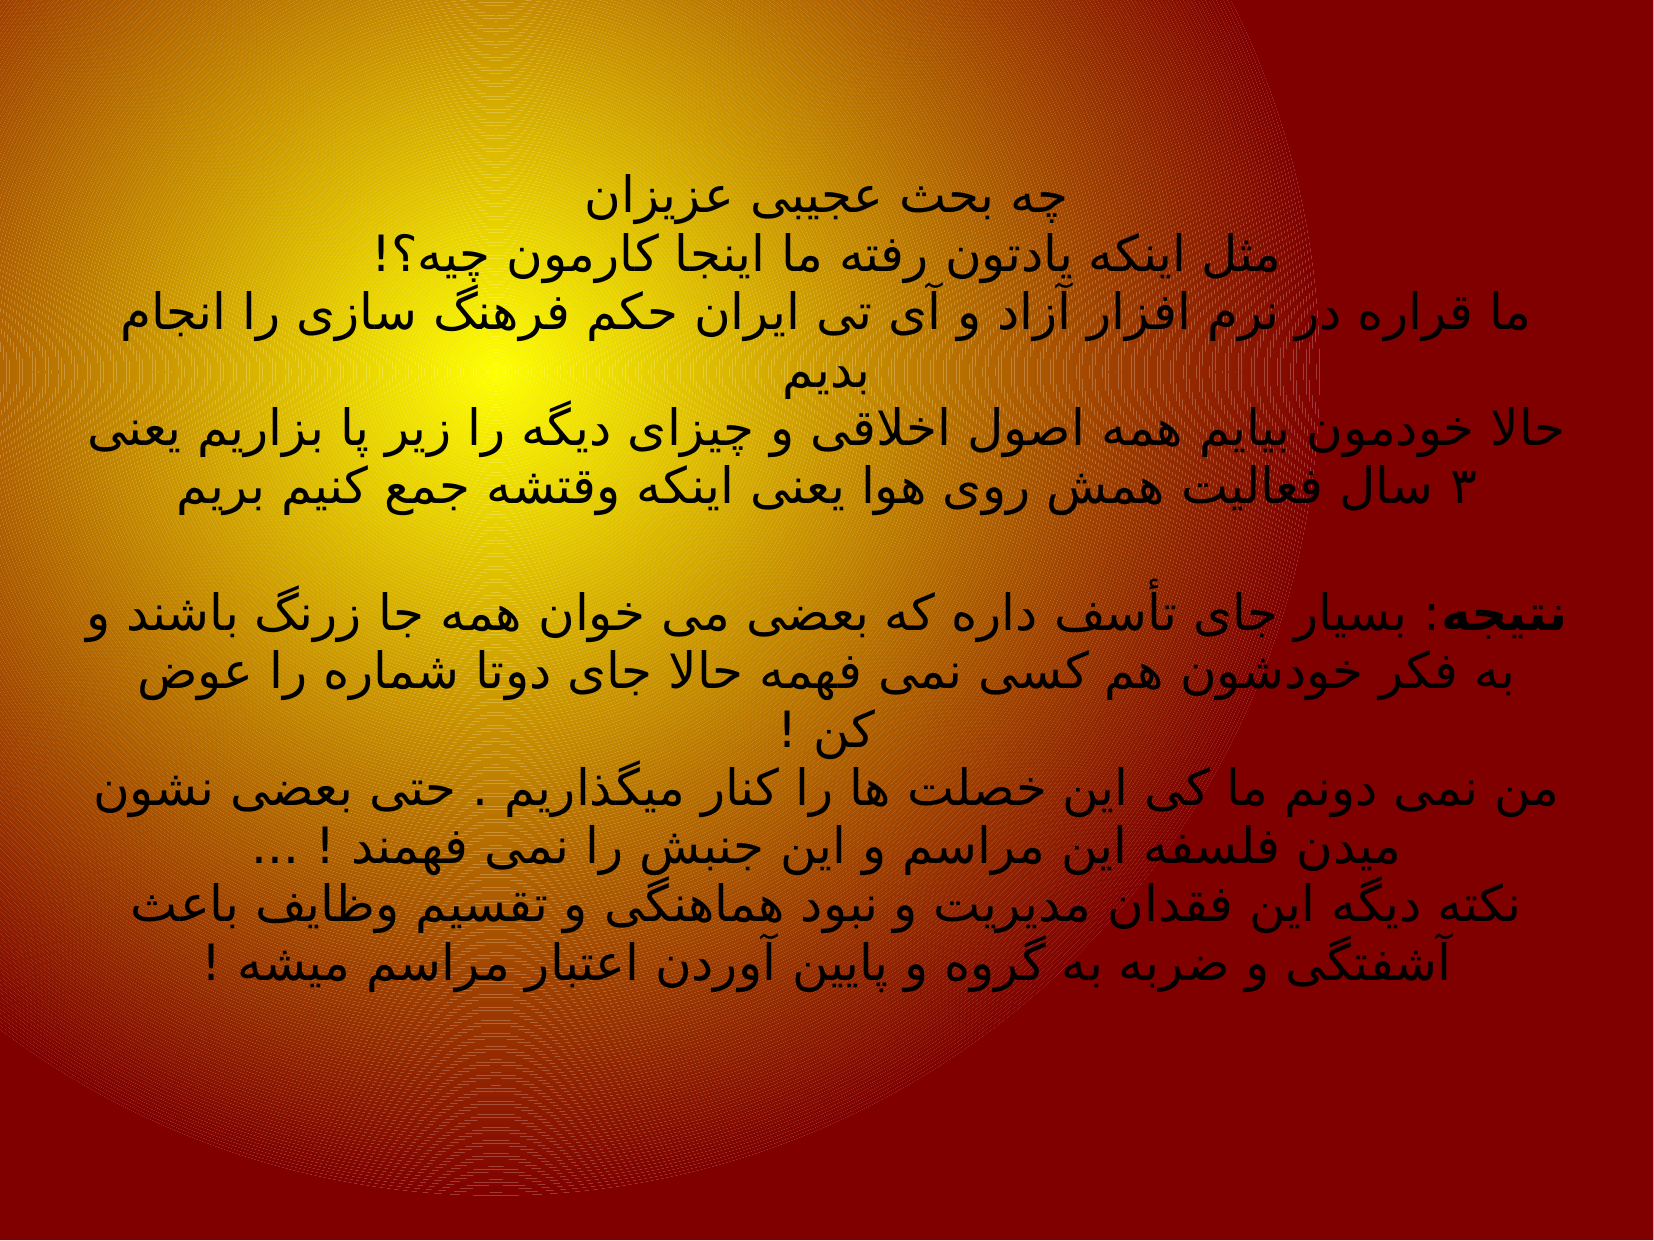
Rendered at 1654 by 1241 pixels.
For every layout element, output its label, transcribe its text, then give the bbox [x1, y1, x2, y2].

subtitle چه بحث عجیبی عزیزان مثل اینکه یادتون رفته ما اینجا کارمون چیه؟! ما قراره در نرم افزار آزاد و آی تی ایران حکم فرهنگ سازی را انجام بدیم حالا خودمون بیایم همه اصول اخلاقی و چیزای دیگه را زیر پا بزاریم یعنی ۳ سال فعالیت همش روی هوا یعنی اینکه وقتشه جمع کنیم بریم نتیجه: بسيار جاى تأسف داره كه بعضى مى خوان همه جا زرنگ باشند و به فكر خودشون هم كسى نمى فهمه حالا جاى دوتا شماره را عوض كن ! من نمى دونم ما كى اين خصلت ها را كنار ميگذاريم . حتى بعضى نشون ميدن فلسفه اين مراسم و اين جنبش را نمى فهمند ! ... نكته ديگه اين فقدان مديريت و نبود هماهنگى و تقسيم وظايف باعث آشفتگى و ضربه به گروه و پايين آوردن اعتبار مراسم ميشه ! [82, 49, 1571, 1109]
